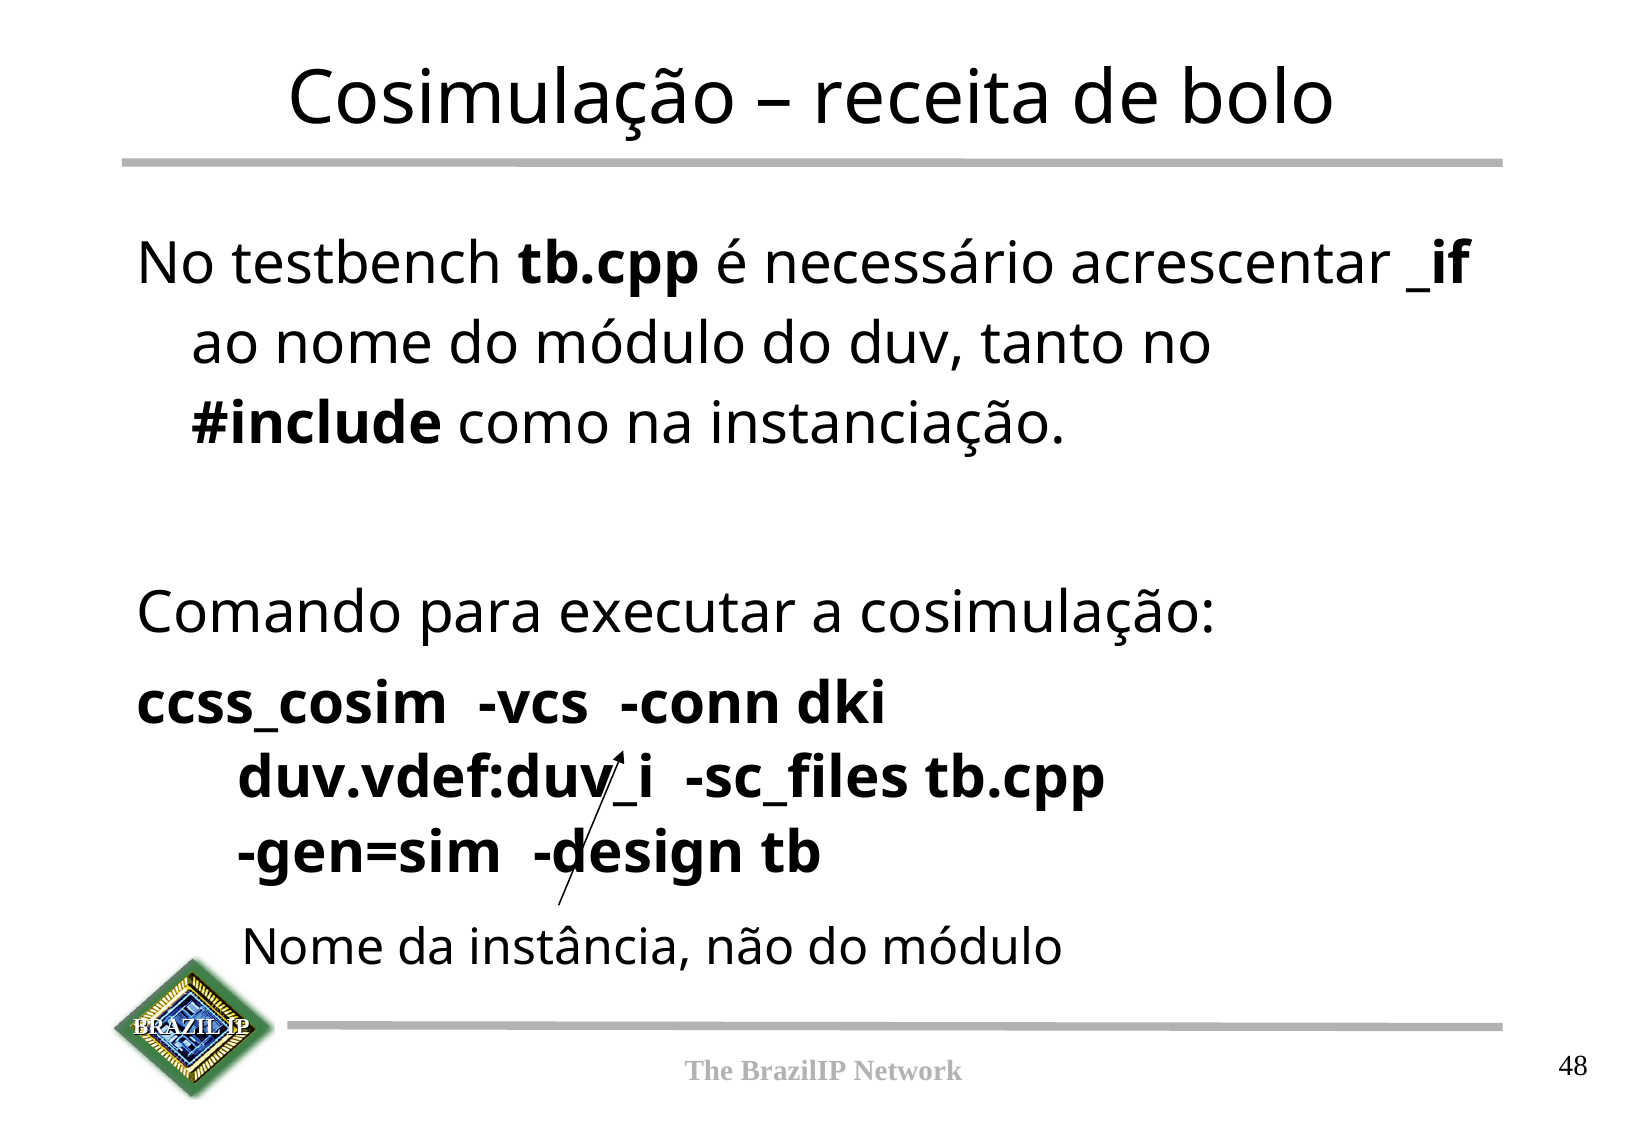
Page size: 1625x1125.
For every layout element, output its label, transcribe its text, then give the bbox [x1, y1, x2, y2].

picture [108, 953, 275, 1100]
title Cosimulação – receita de bolo [121, 41, 1503, 147]
text_box Nome da instância, não do módulo [226, 906, 1131, 983]
list No testbench tb.cpp é necessário acrescentar _if ao nome do módulo do duv, tanto no #include como na instanciação. Comando para executar a cosimulação: ccss_cosim -vcs -conn dki duv.vdef:duv_i -sc_files tb.cpp -gen=sim -design tb [121, 212, 1488, 1003]
